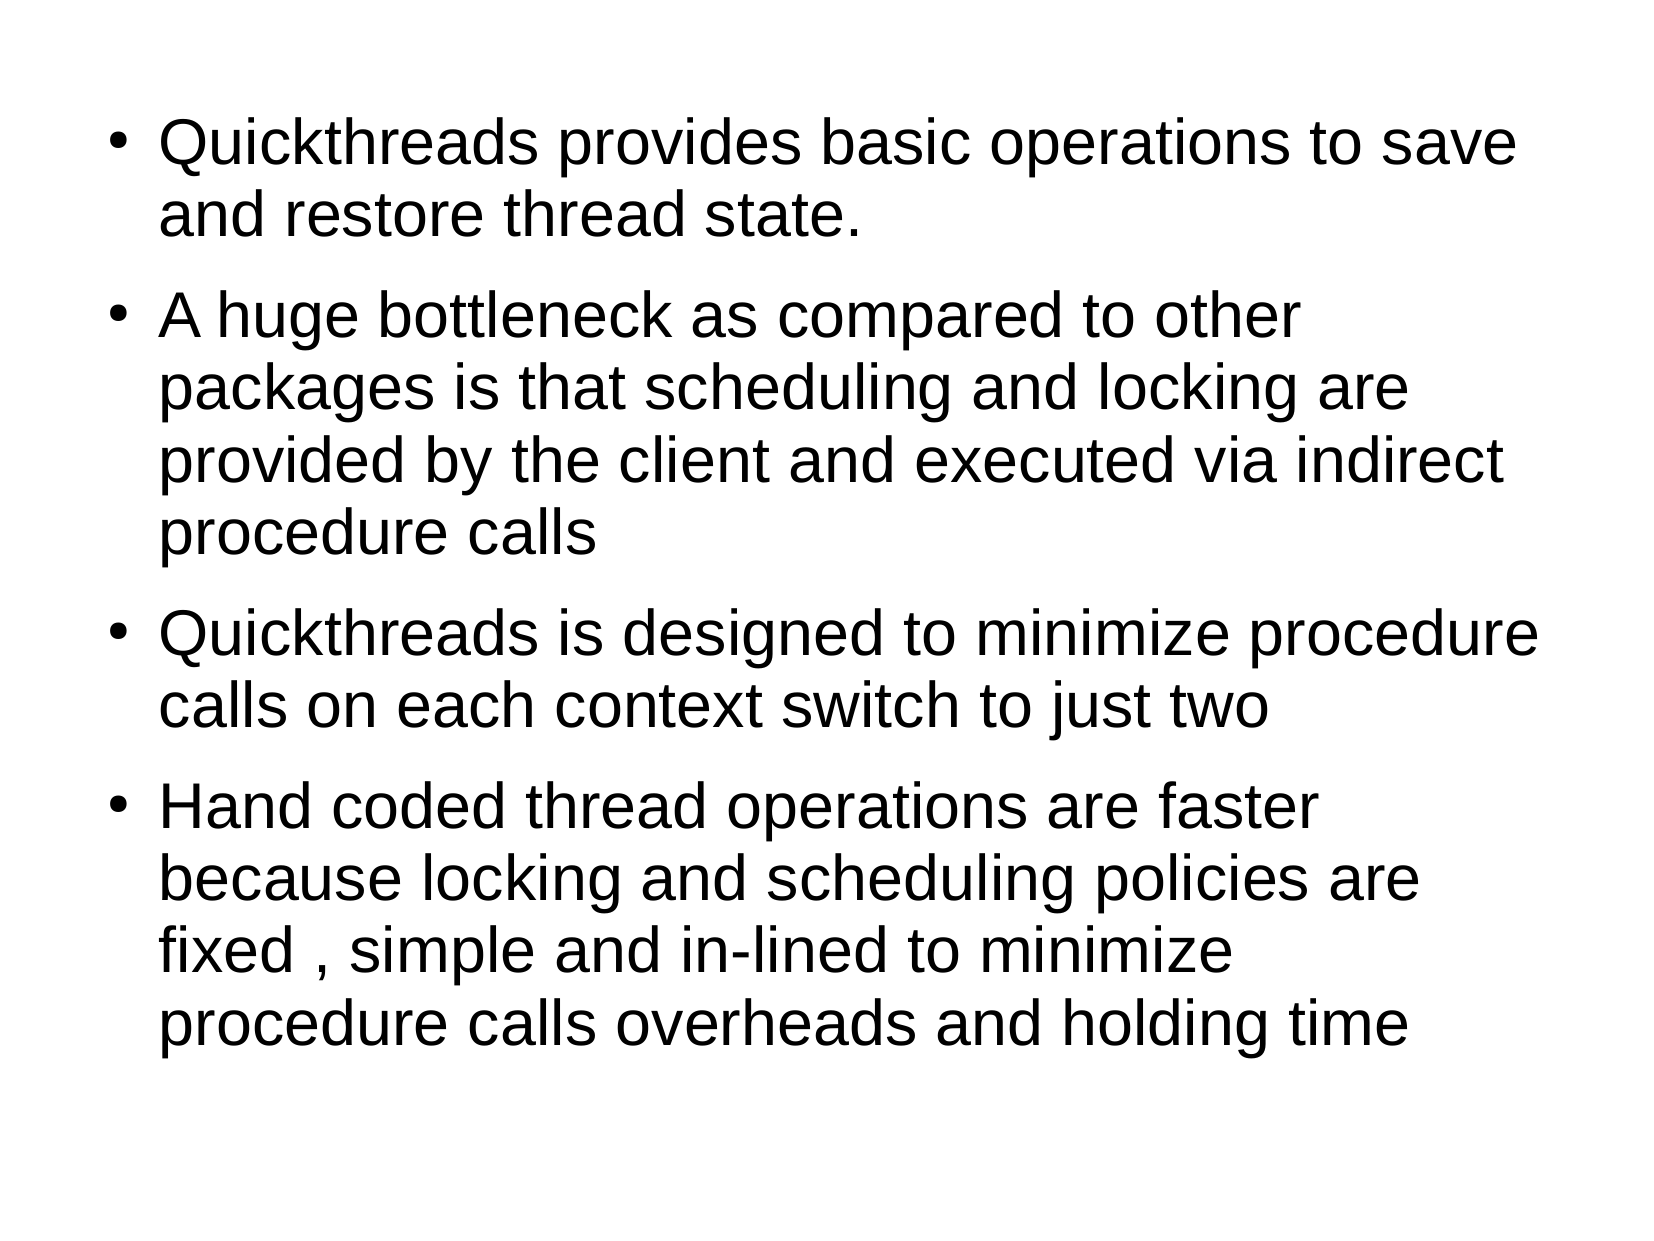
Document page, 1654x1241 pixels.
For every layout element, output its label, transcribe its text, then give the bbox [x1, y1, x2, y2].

list Quickthreads provides basic operations to save and restore thread state. A huge bottleneck as compared to other packages is that scheduling and locking are provided by the client and executed via indirect procedure calls Quickthreads is designed to minimize procedure calls on each context switch to just two Hand coded thread operations are faster because locking and scheduling policies are fixed , simple and in-lined to minimize procedure calls overheads and holding time [90, 105, 1546, 1081]
